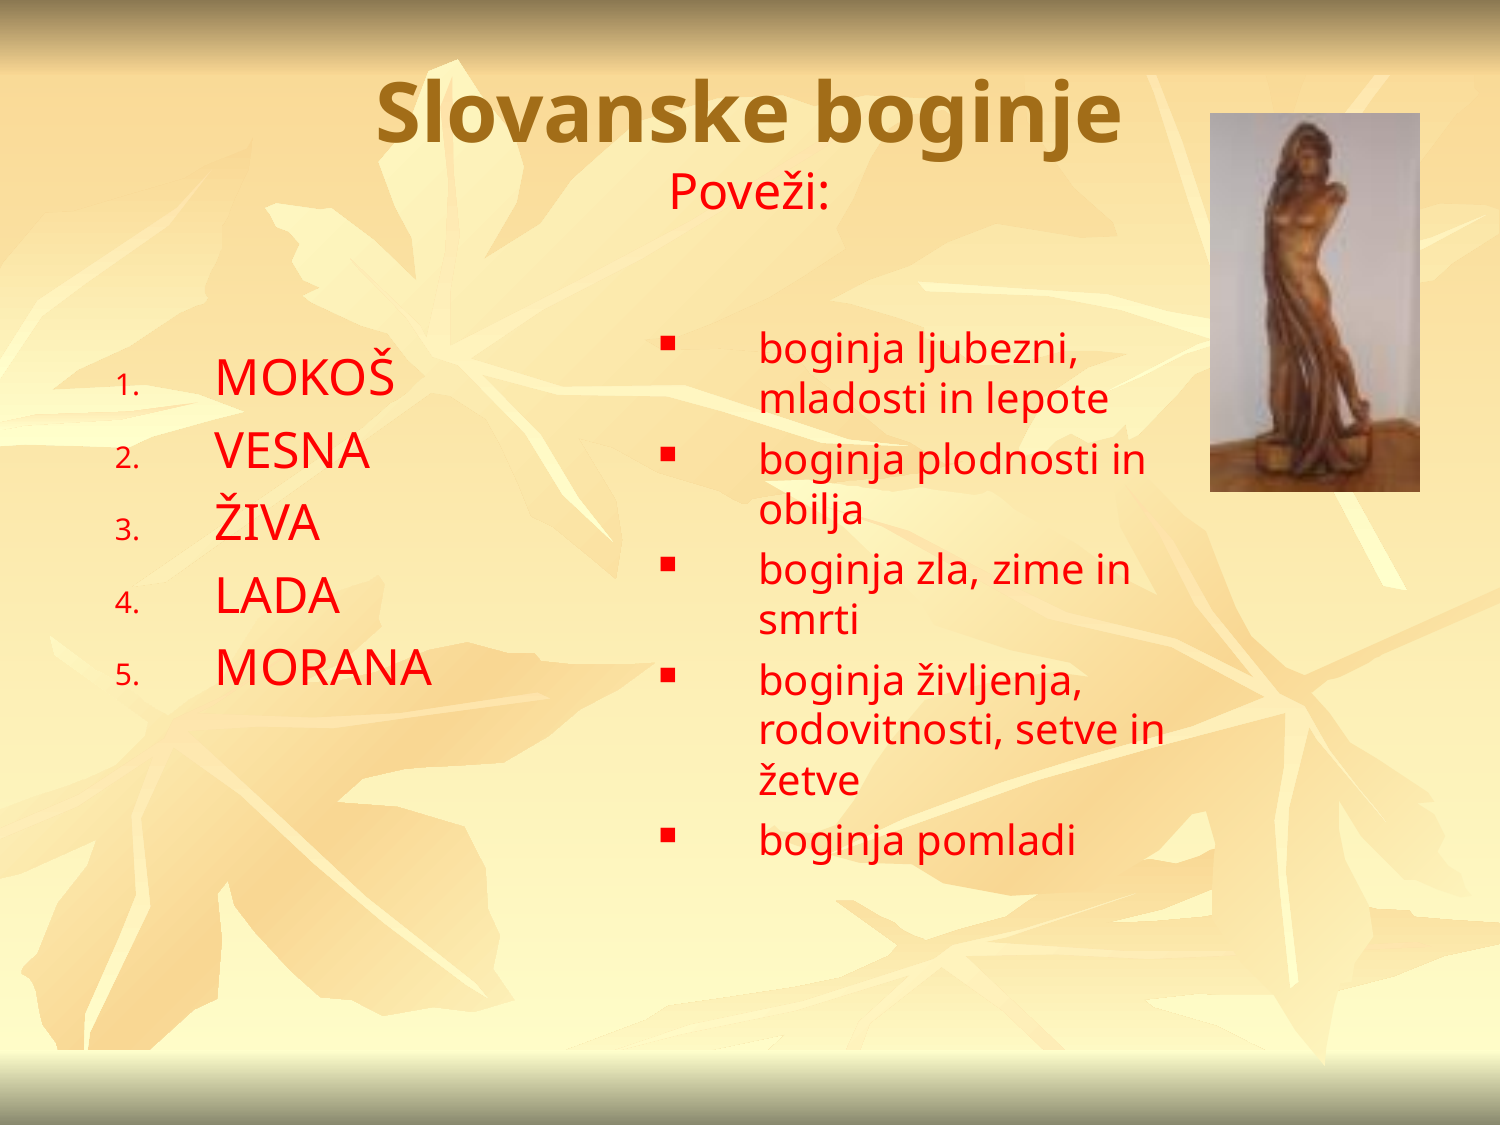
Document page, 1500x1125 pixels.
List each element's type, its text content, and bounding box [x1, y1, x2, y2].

title Slovanske boginje Poveži: [75, 37, 1425, 241]
picture [1210, 113, 1420, 492]
text_box boginja ljubezni, mladosti in lepote boginja plodnosti in obilja boginja zla, zime in smrti boginja življenja, rodovitnosti, setve in žetve boginja pomladi [643, 314, 1188, 917]
list MOKOŠ VESNA ŽIVA LADA MORANA [100, 338, 587, 992]
